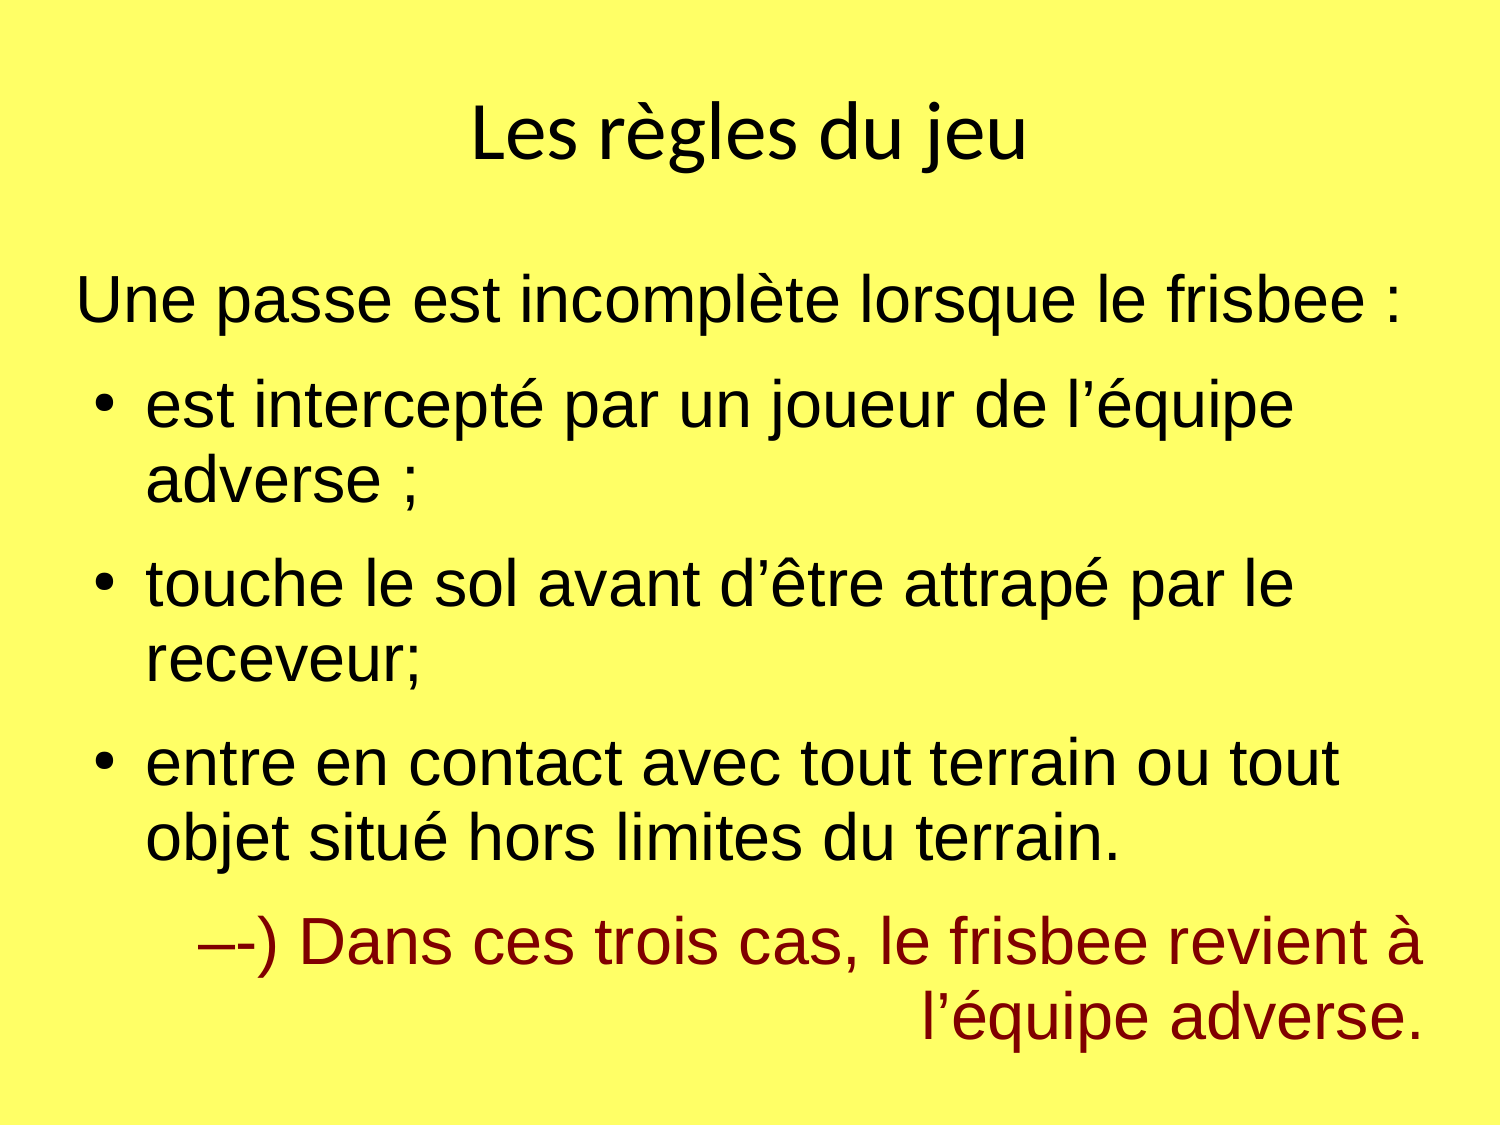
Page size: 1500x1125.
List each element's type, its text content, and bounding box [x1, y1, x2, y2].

list Une passe est incomplète lorsque le frisbee : est intercepté par un joueur de l’équipe adverse ; touche le sol avant d’être attrapé par le receveur; entre en contact avec tout terrain ou tout objet situé hors limites du terrain. –-) Dans ces trois cas, le frisbee revient à l’équipe adverse. [75, 262, 1425, 1054]
title Les règles du jeu [75, 45, 1425, 233]
